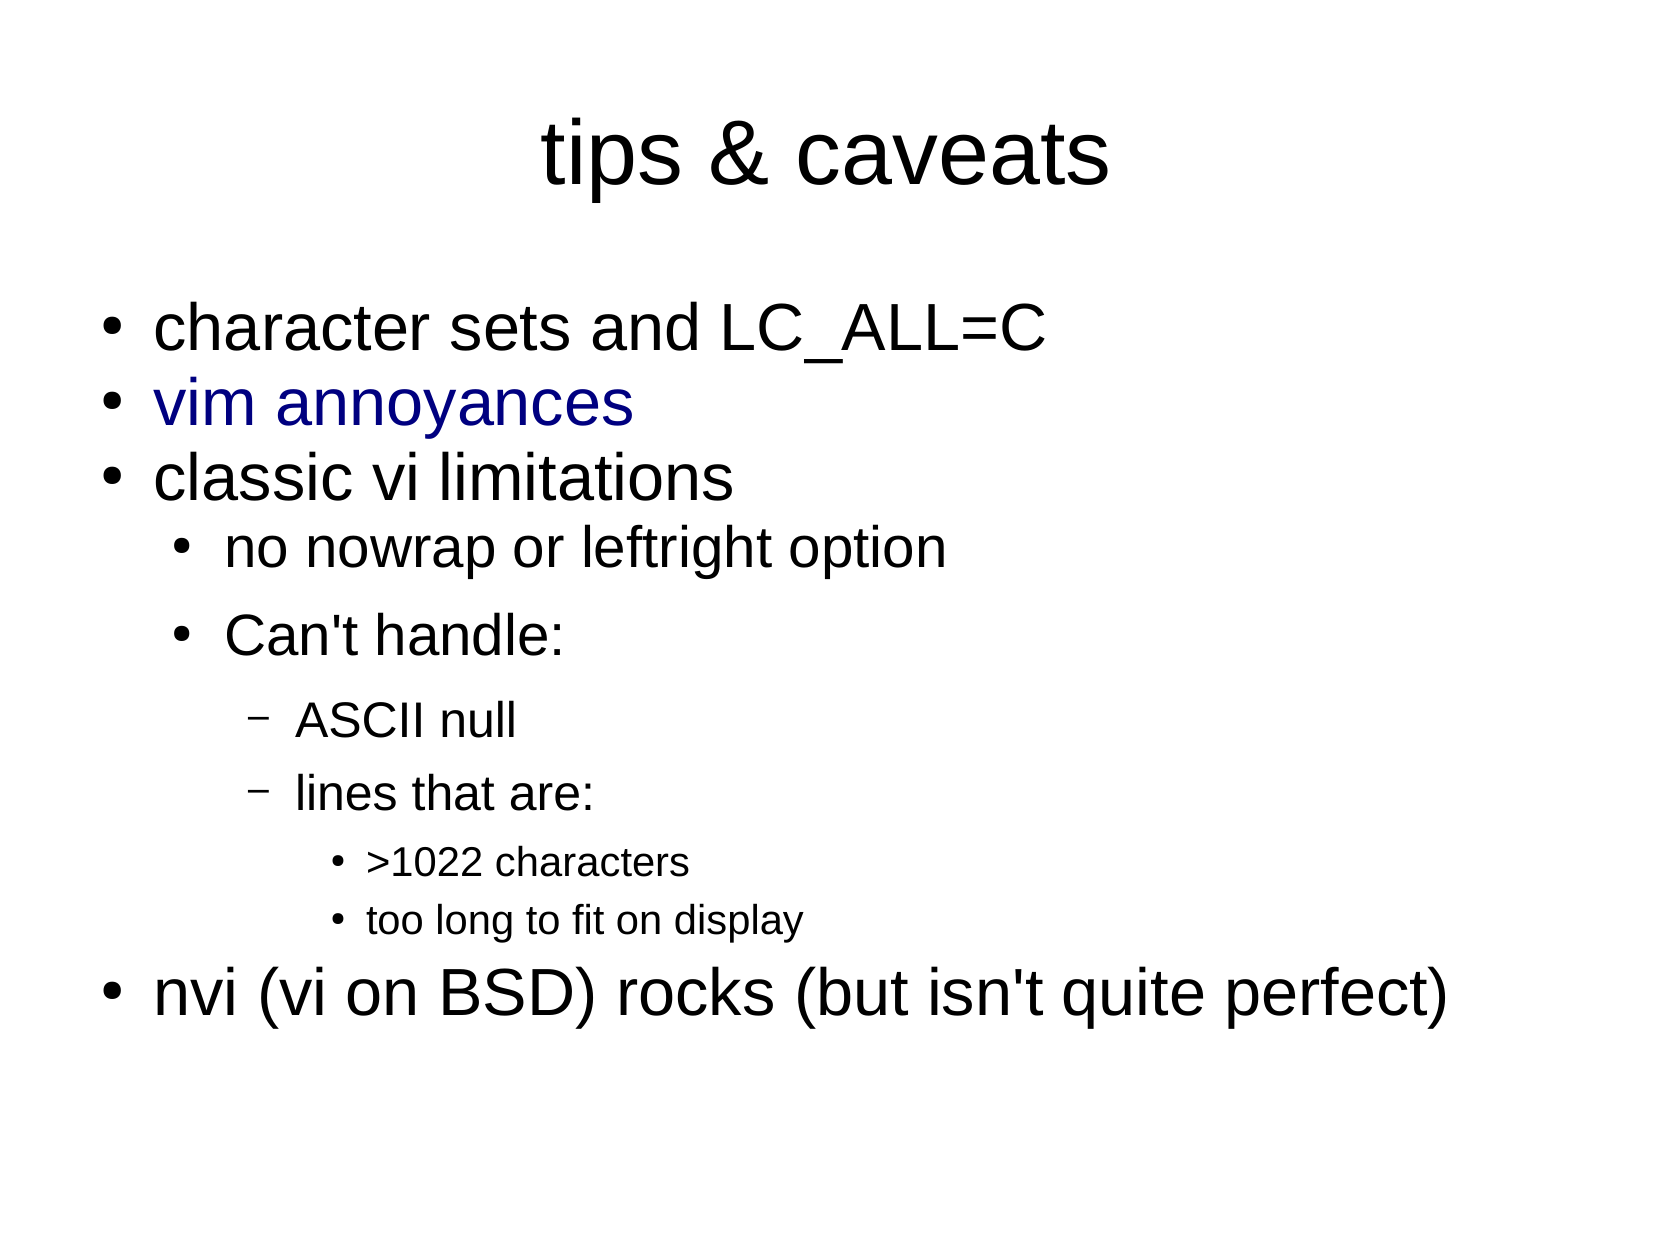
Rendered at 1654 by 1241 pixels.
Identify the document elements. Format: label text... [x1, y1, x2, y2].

list character sets and LC_ALL=C vim annoyances classic vi limitations no nowrap or leftright option Can't handle: ASCII null lines that are: >1022 characters too long to fit on display nvi (vi on BSD) rocks (but isn't quite perfect) [82, 290, 1571, 1031]
title tips & caveats [82, 49, 1571, 257]
